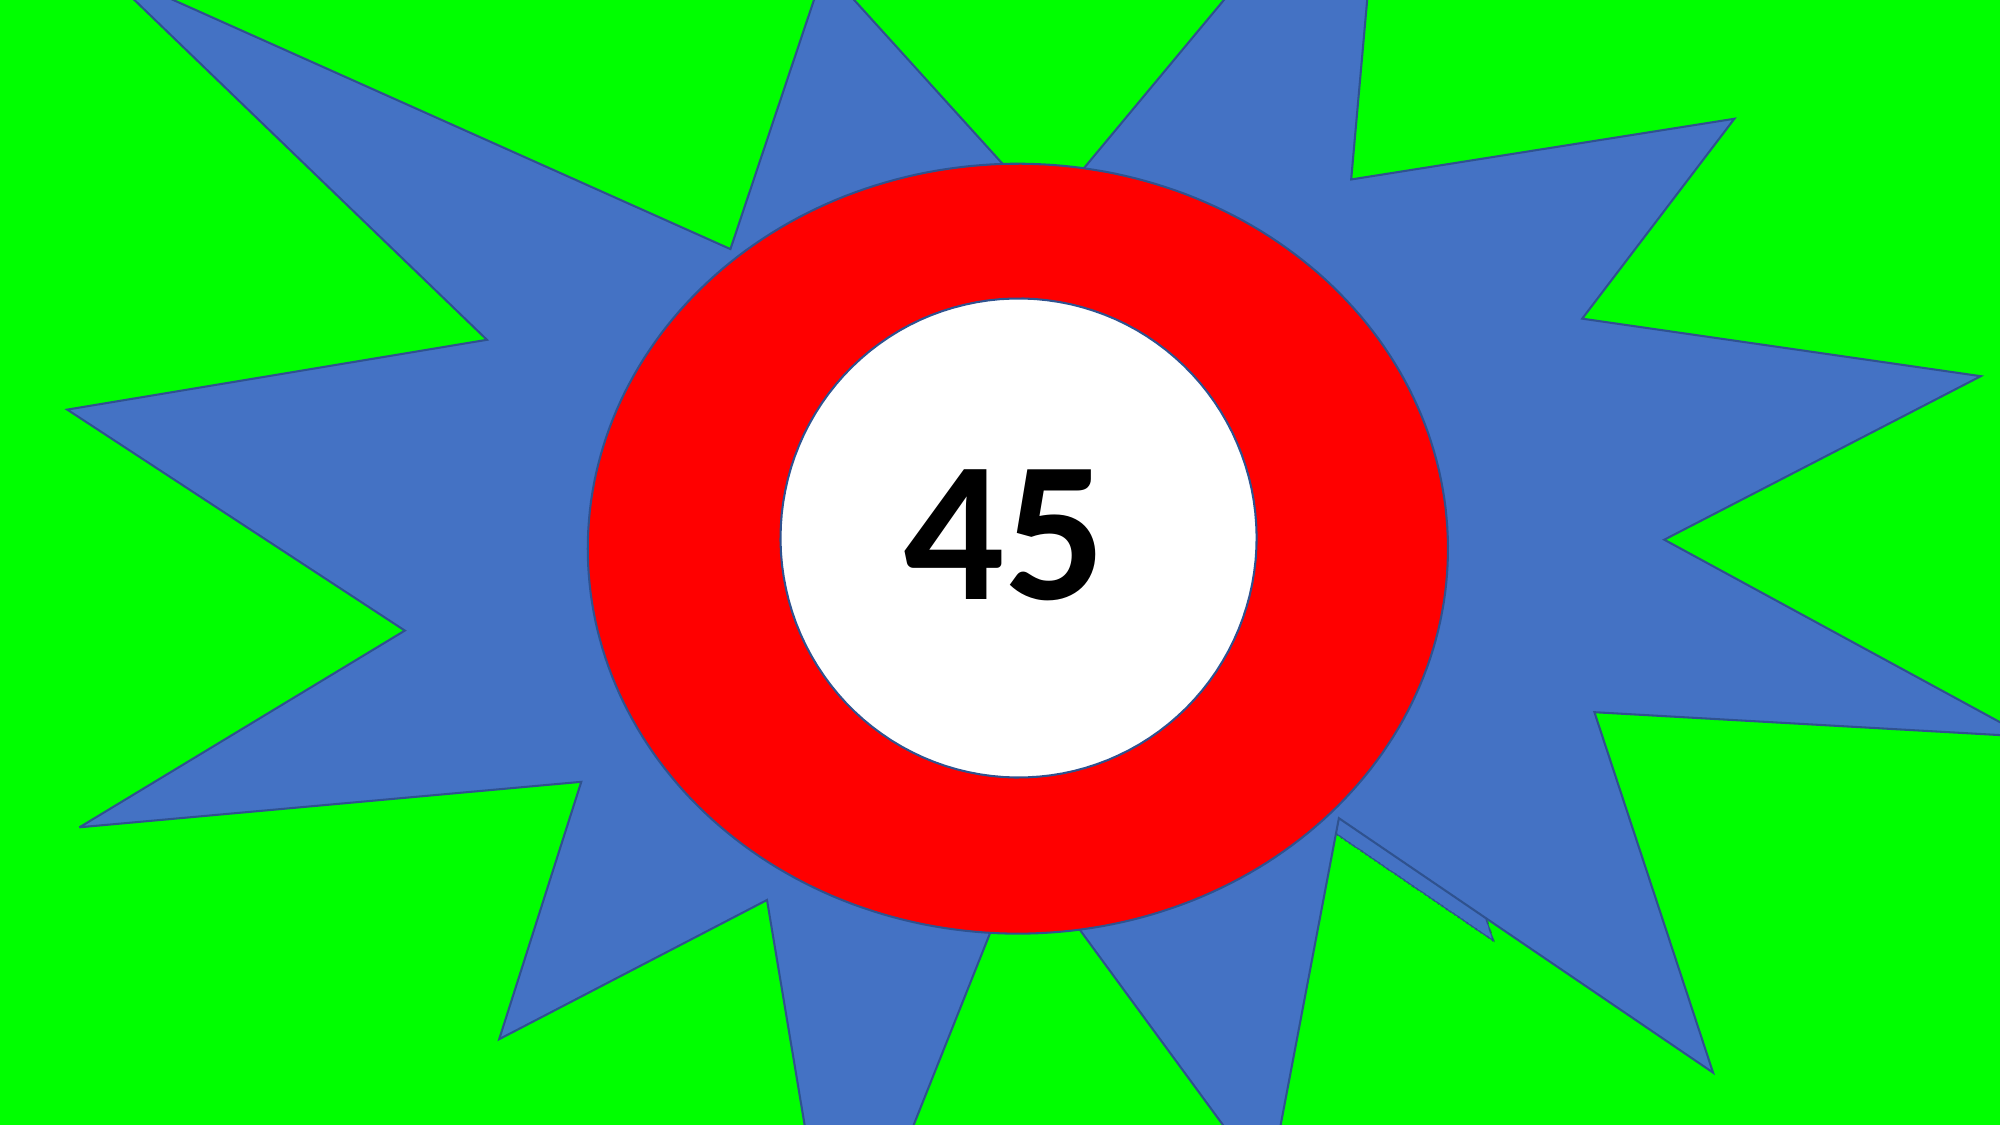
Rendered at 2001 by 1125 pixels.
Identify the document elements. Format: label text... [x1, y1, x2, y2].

picture [271, 783, 804, 1125]
picture [1584, 128, 1729, 339]
picture [1666, 507, 1729, 574]
picture [1352, 0, 1729, 179]
text_box [67, 0, 2000, 1125]
picture [856, 0, 1223, 168]
text_box 45 [888, 391, 1206, 650]
picture [1281, 713, 1729, 1125]
picture [271, 0, 813, 248]
picture [915, 930, 1222, 1125]
picture [271, 544, 403, 710]
picture [271, 133, 485, 375]
